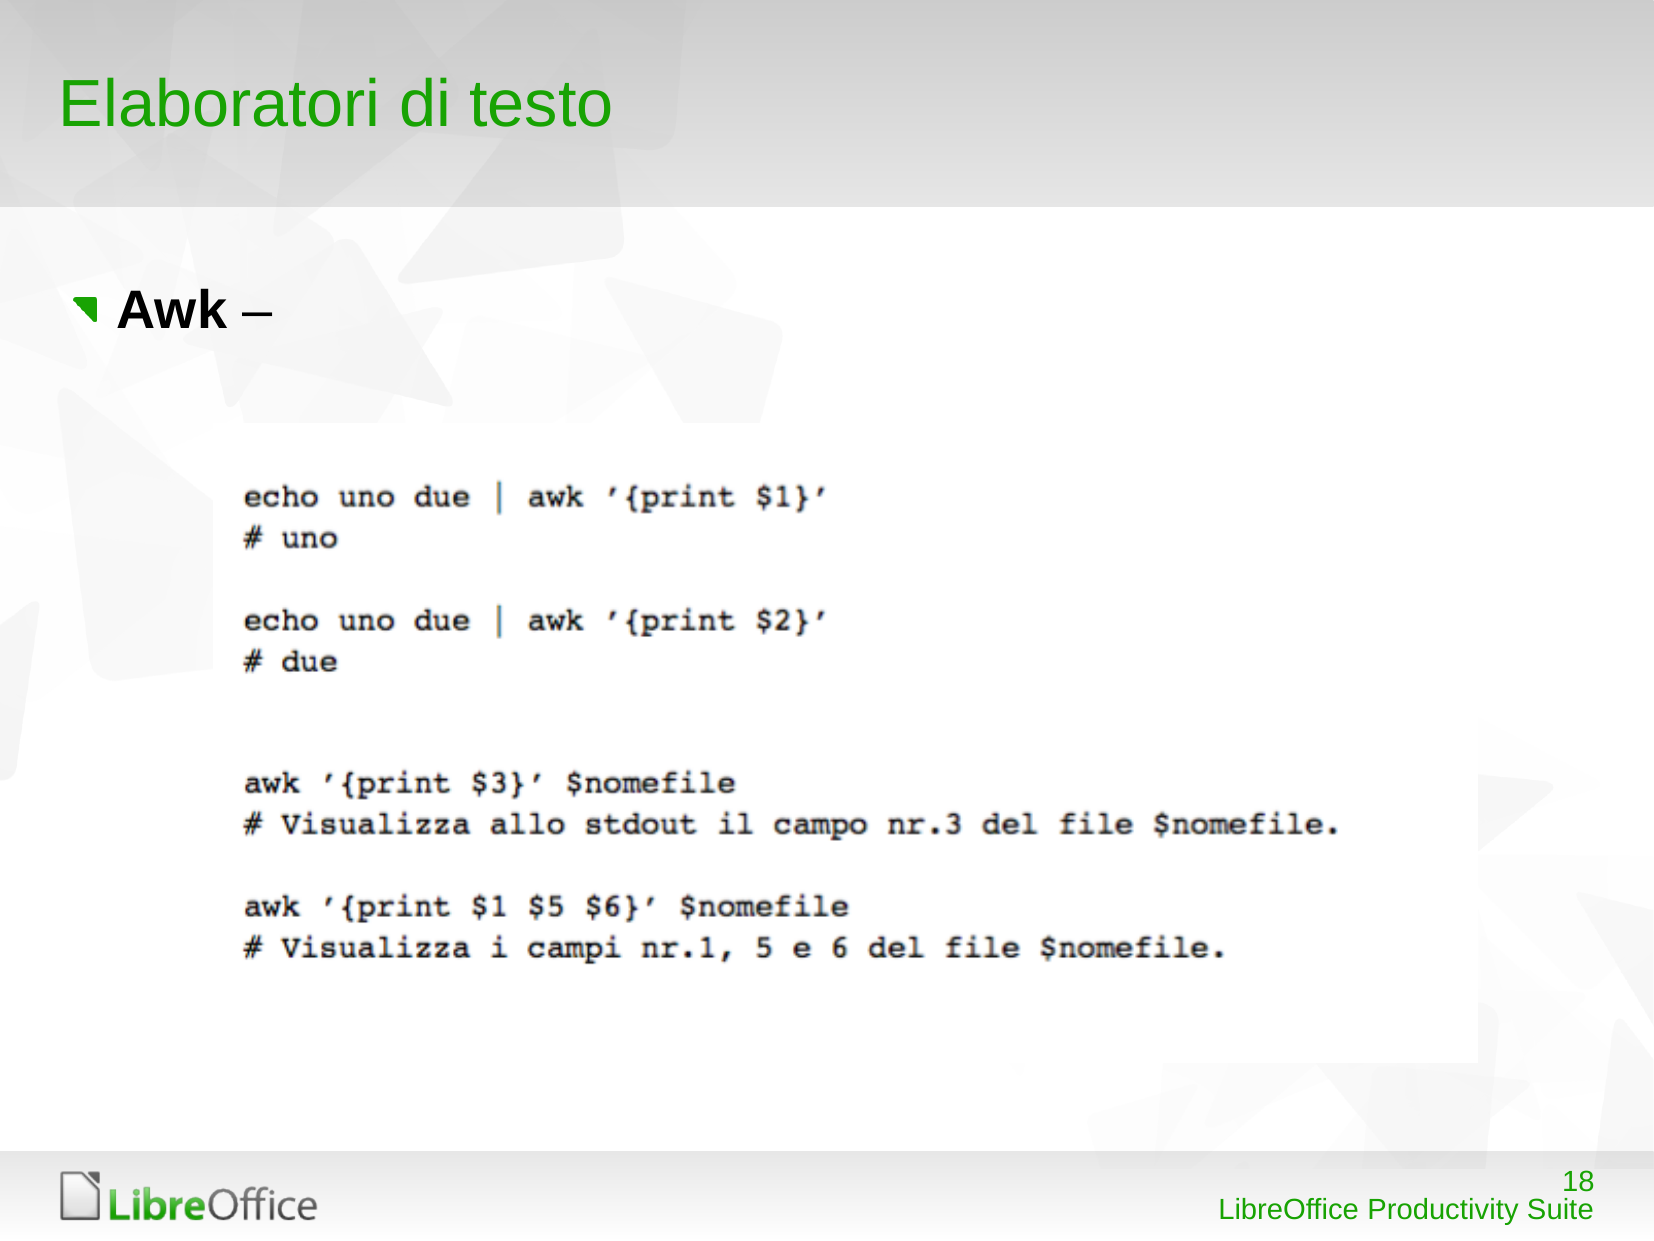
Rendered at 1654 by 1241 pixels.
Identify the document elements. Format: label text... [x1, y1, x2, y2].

picture [41, 1152, 337, 1240]
list Awk – [29, 206, 1565, 487]
picture [0, 0, 1654, 1169]
title Elaboratori di testo [59, 29, 1595, 178]
